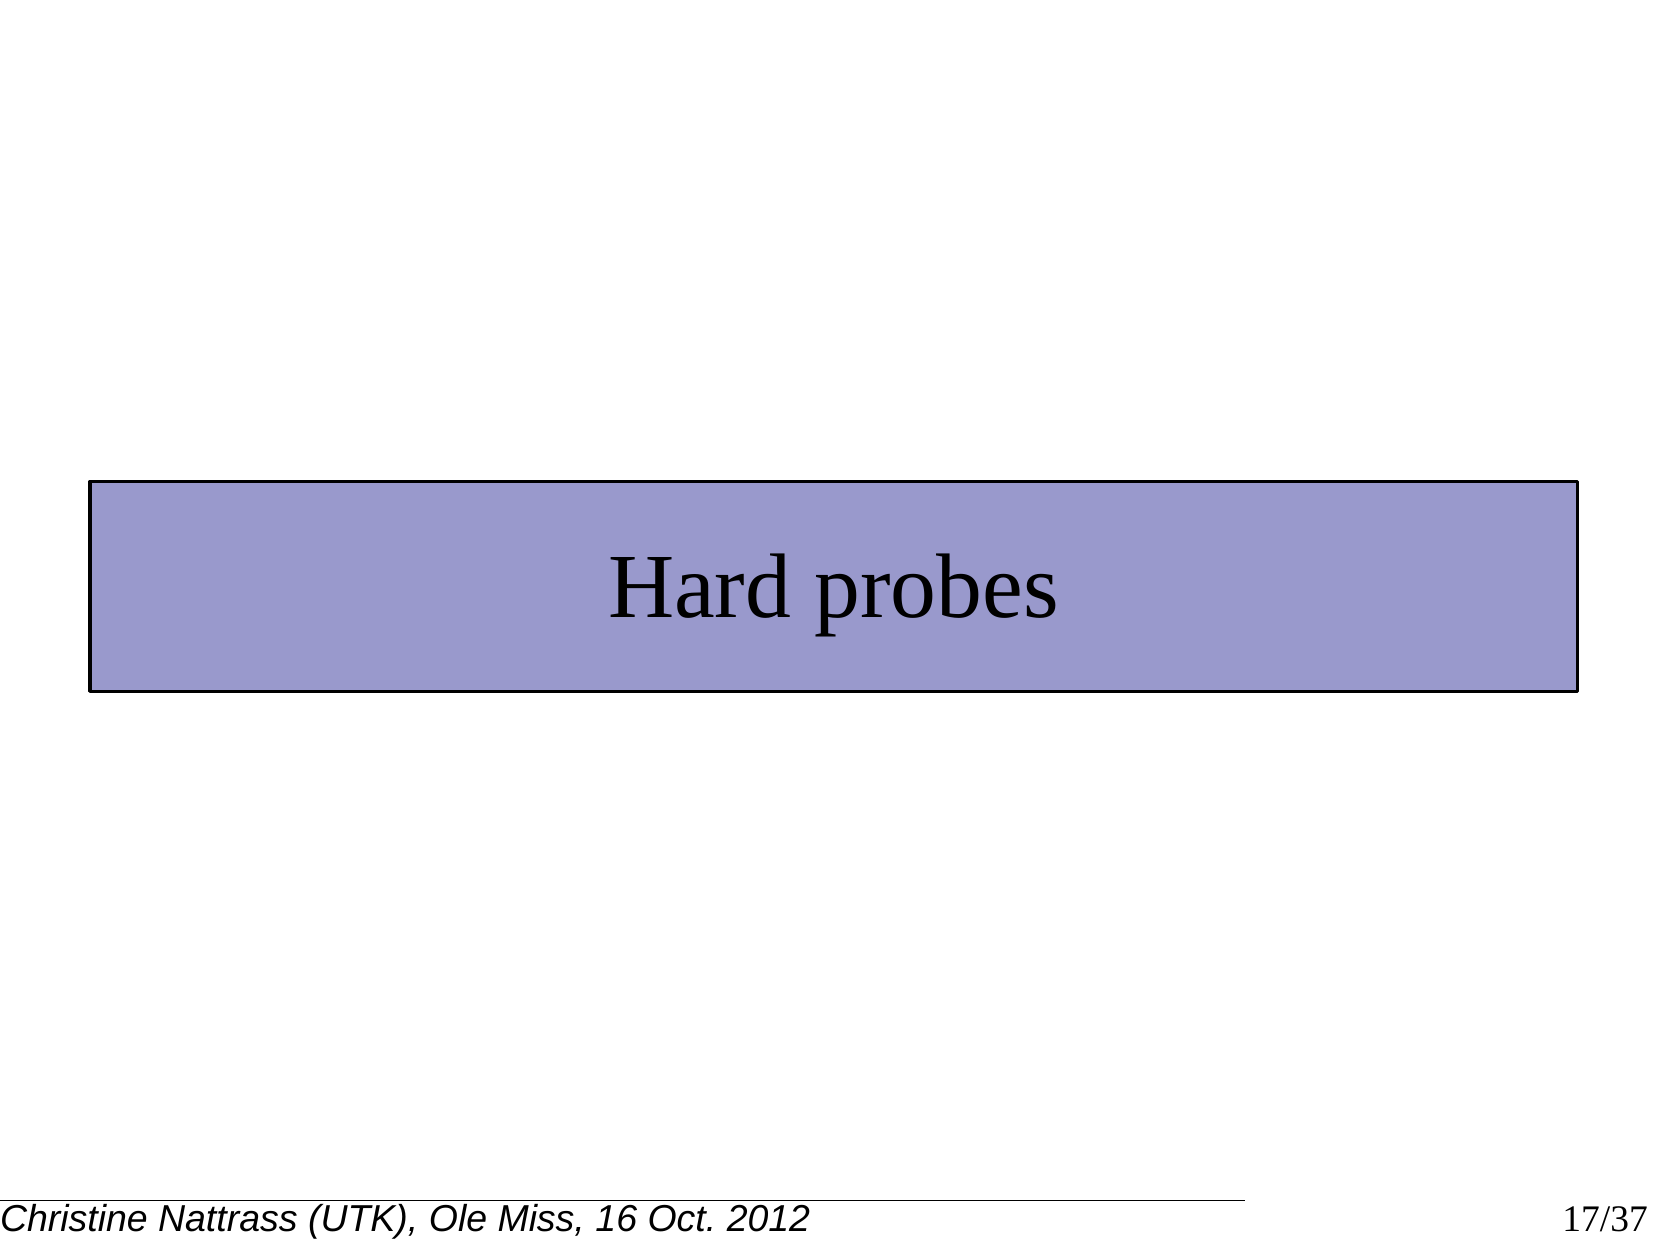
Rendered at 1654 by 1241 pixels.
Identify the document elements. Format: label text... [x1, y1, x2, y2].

title Hard probes [90, 481, 1578, 692]
